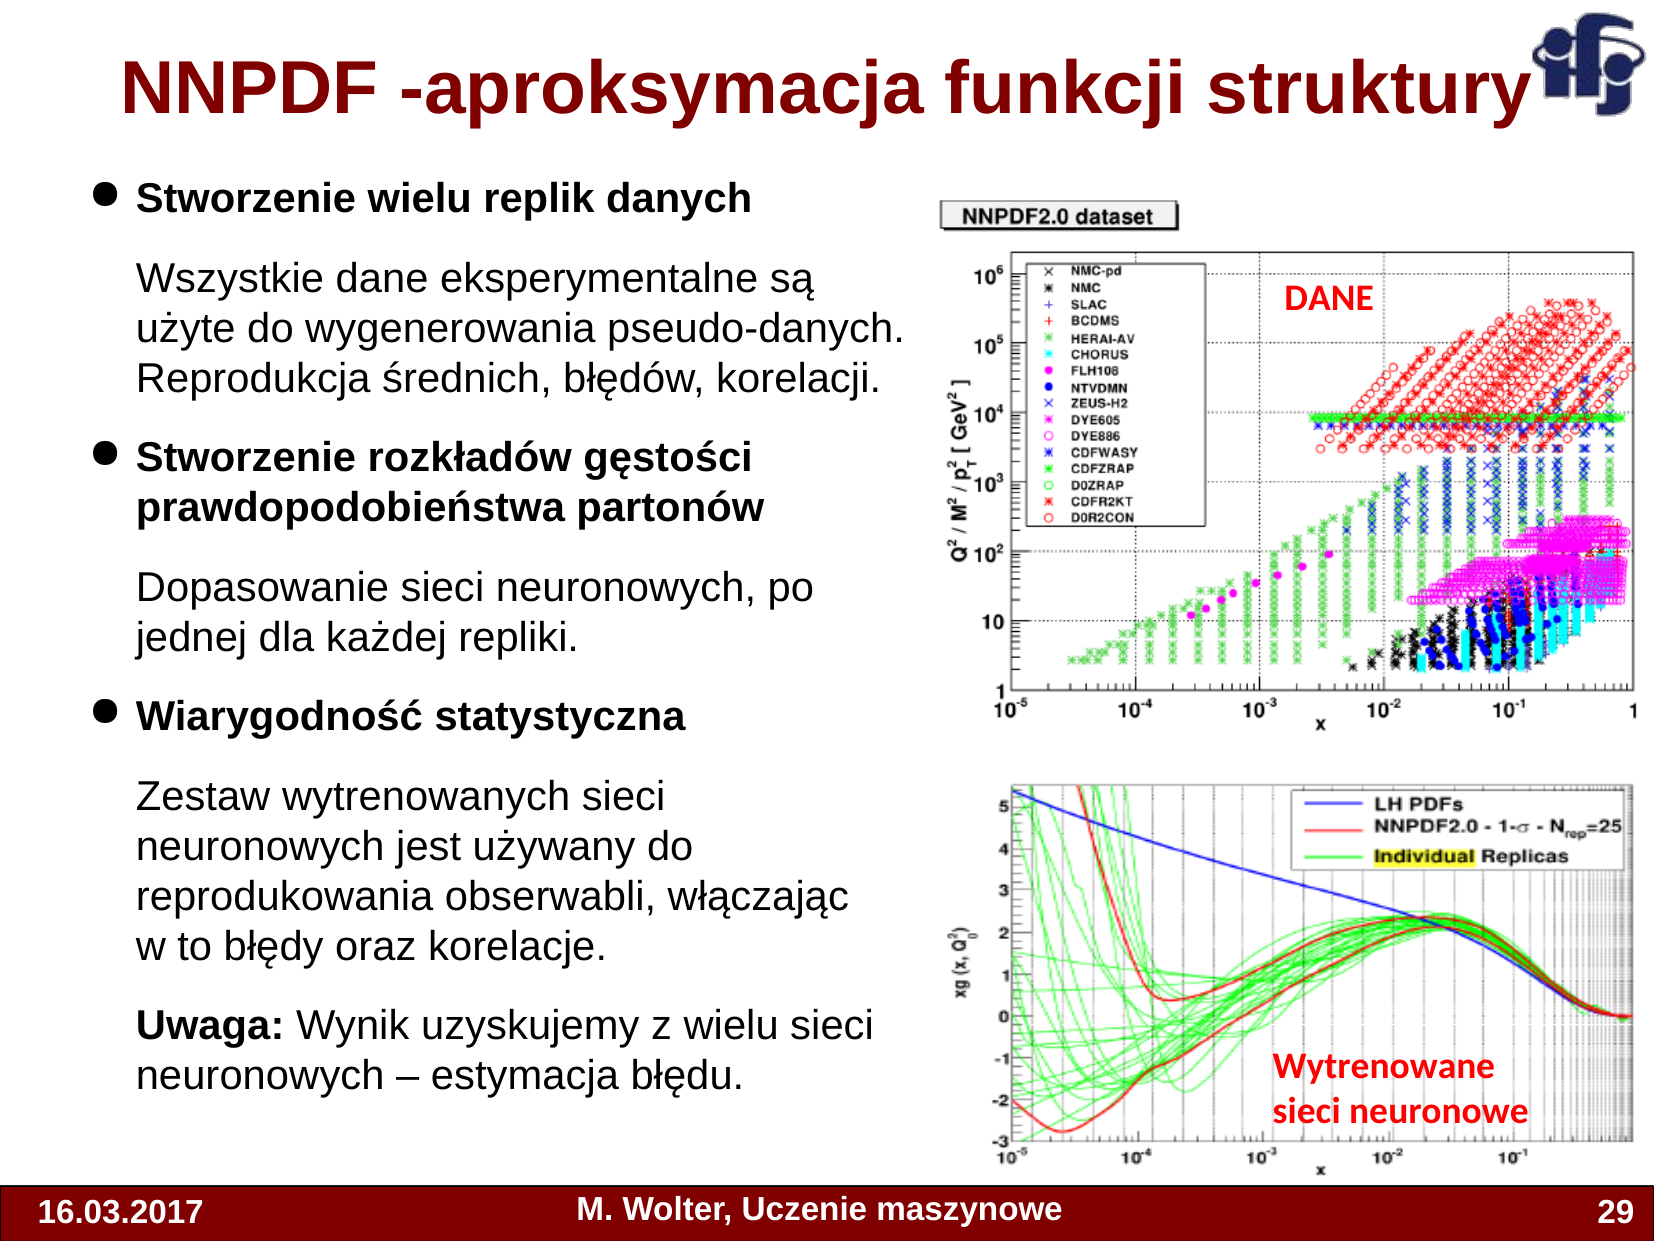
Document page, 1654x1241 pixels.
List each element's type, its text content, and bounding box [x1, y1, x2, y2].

picture [944, 767, 1654, 1184]
picture [1525, 0, 1654, 129]
title NNPDF -aproksymacja funkcji struktury [82, 37, 1571, 130]
text_box DANE [1269, 265, 1417, 326]
list Stworzenie wielu replik danych Wszystkie dane eksperymentalne są użyte do wygenerowania pseudo-danych. Reprodukcja średnich, błędów, korelacji. Stworzenie rozkładów gęstości prawdopodobieństwa partonów Dopasowanie sieci neuronowych, po jednej dla każdej repliki. Wiarygodność statystyczna Zestaw wytrenowanych sieci neuronowych jest używany do reprodukowania obserwabli, włączając w to błędy oraz korelacje. Uwaga: Wynik uzyskujemy z wielu sieci neuronowych – estymacja błędu. [88, 171, 922, 1146]
text_box Wytrenowane sieci neuronowe [1257, 1033, 1633, 1139]
picture [915, 187, 1654, 739]
